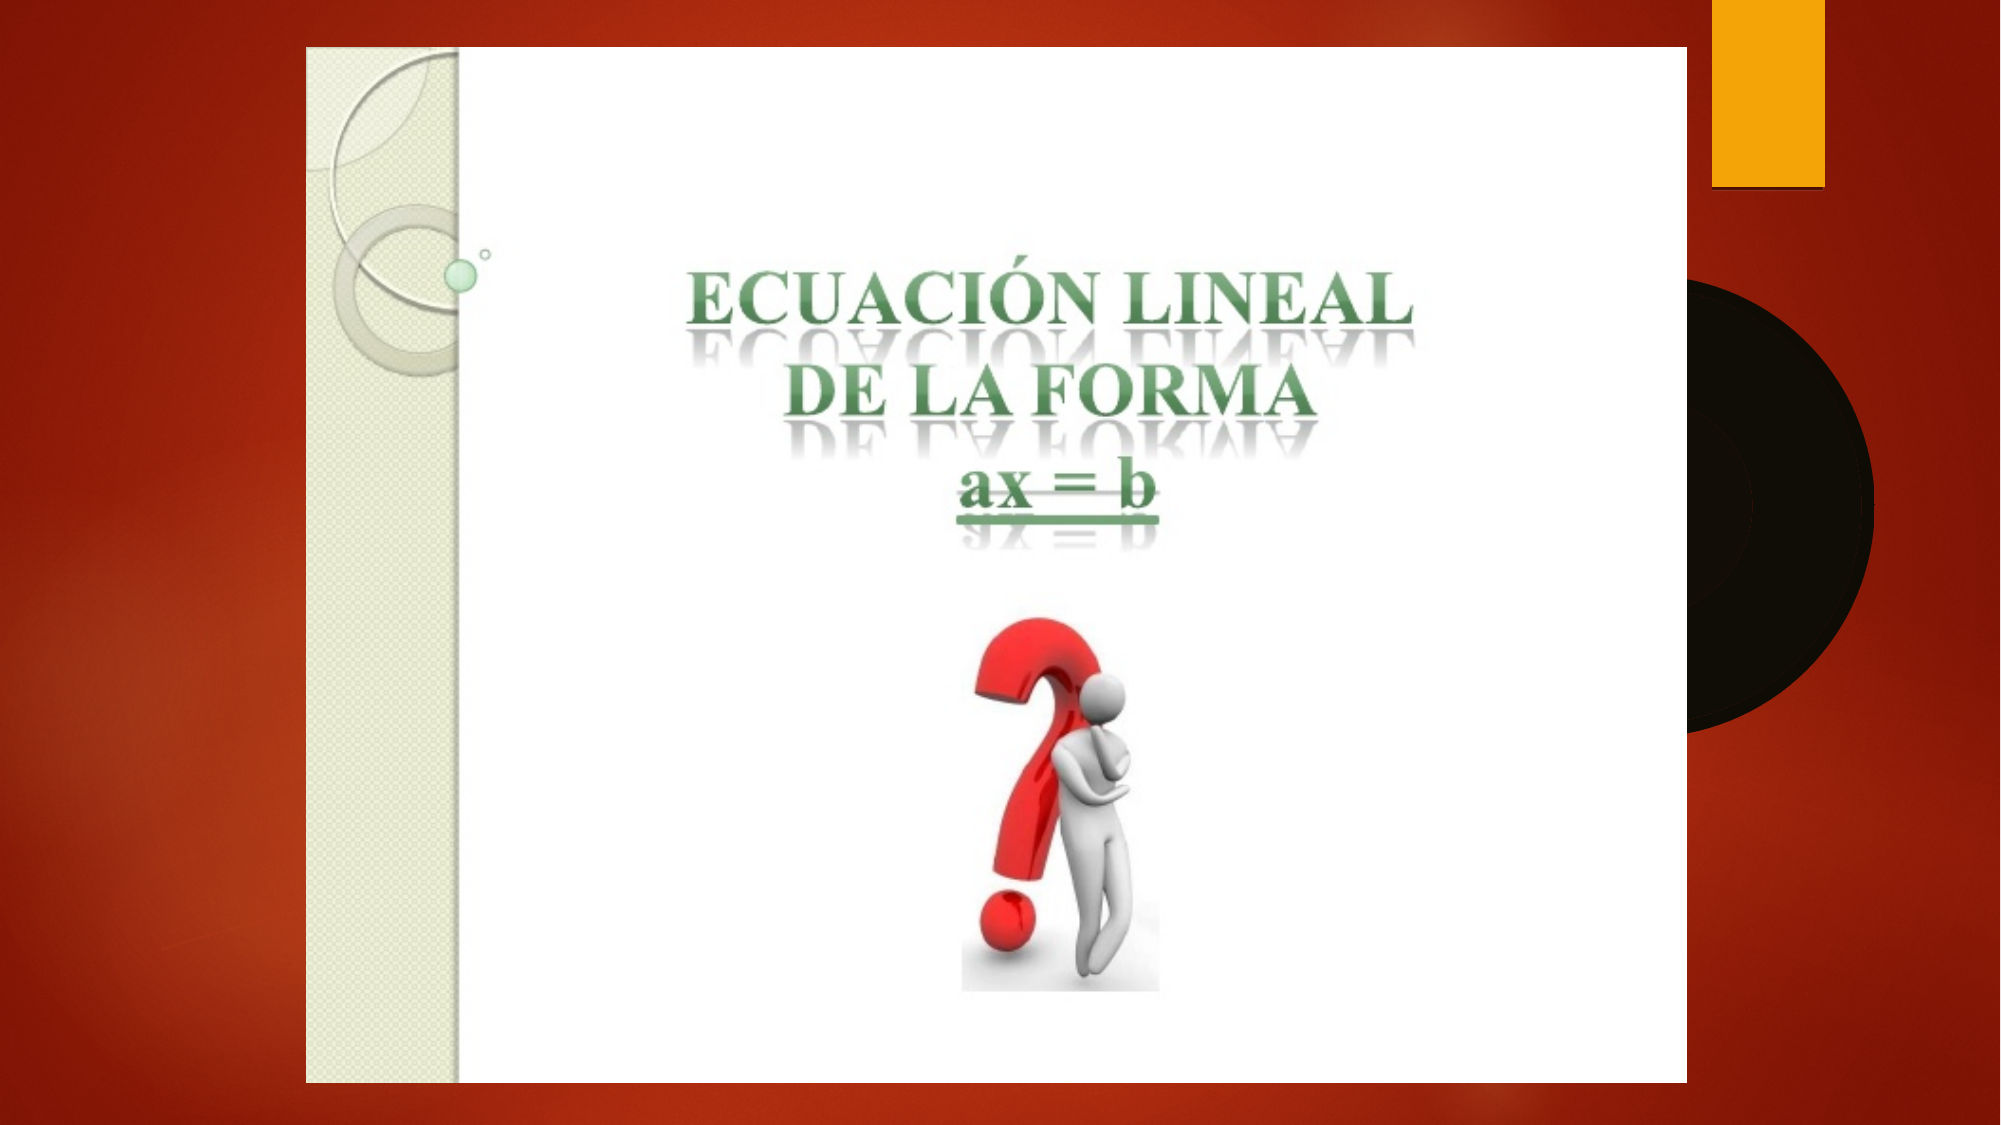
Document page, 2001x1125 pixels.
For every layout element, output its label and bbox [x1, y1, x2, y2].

picture [306, 47, 1687, 1083]
